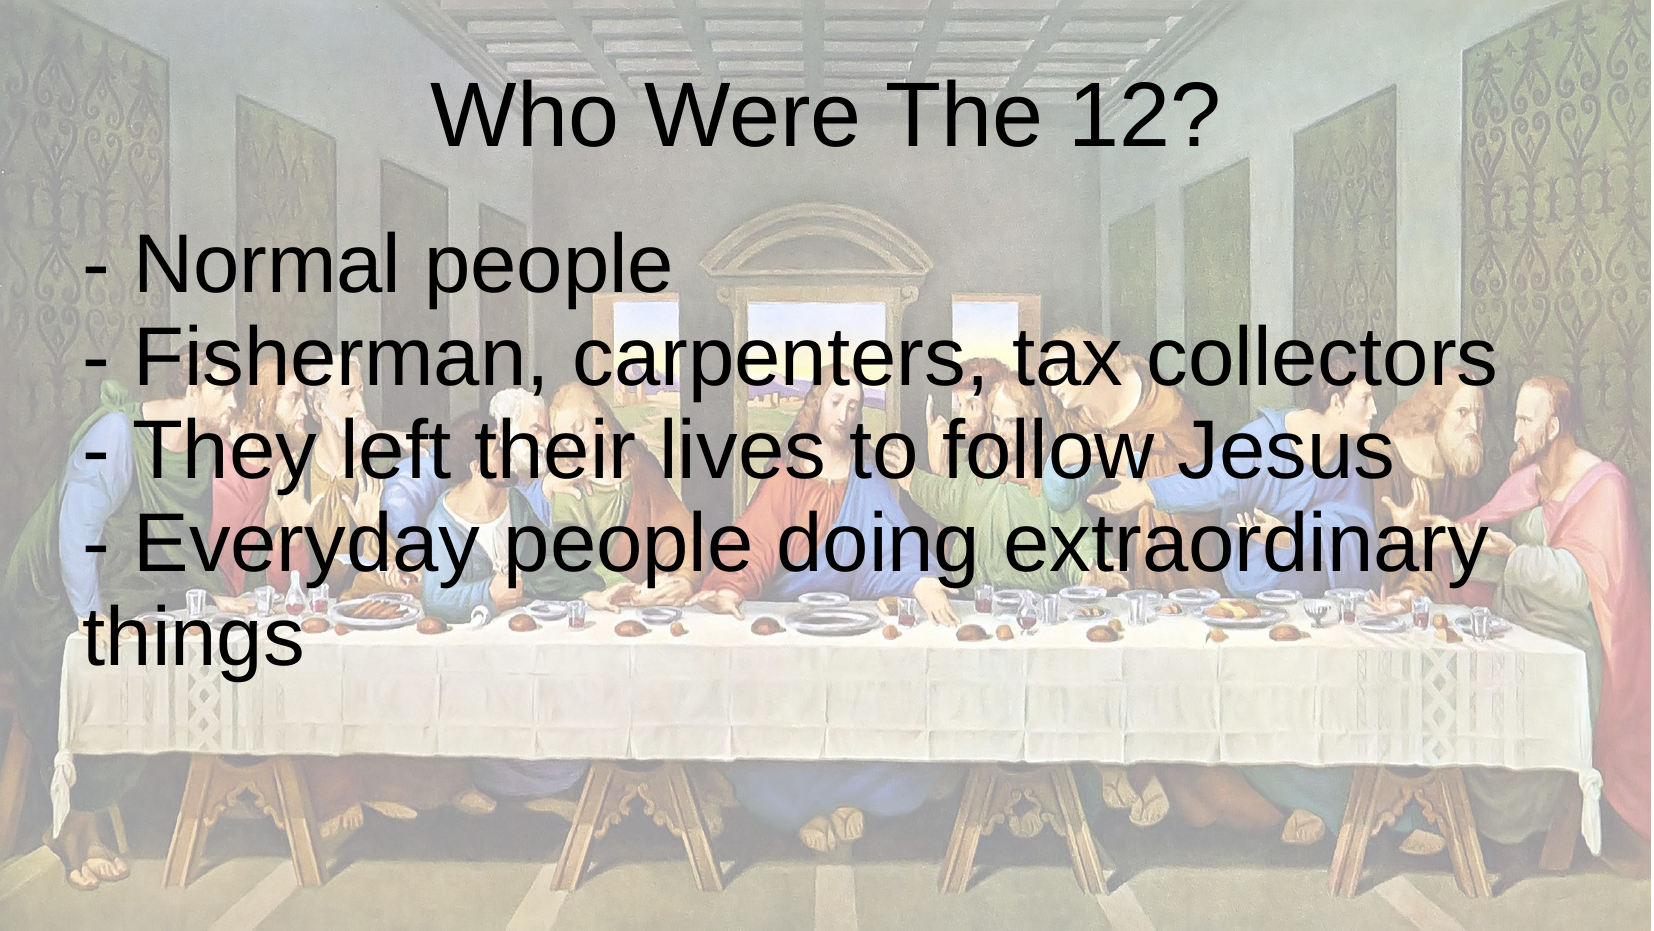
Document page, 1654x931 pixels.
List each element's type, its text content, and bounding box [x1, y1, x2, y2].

title Who Were The 12? [82, 37, 1571, 193]
picture [0, 0, 1651, 931]
subtitle - Normal people - Fisherman, carpenters, tax collectors - They left their lives to follow Jesus - Everyday people doing extraordinary things [82, 217, 1571, 776]
